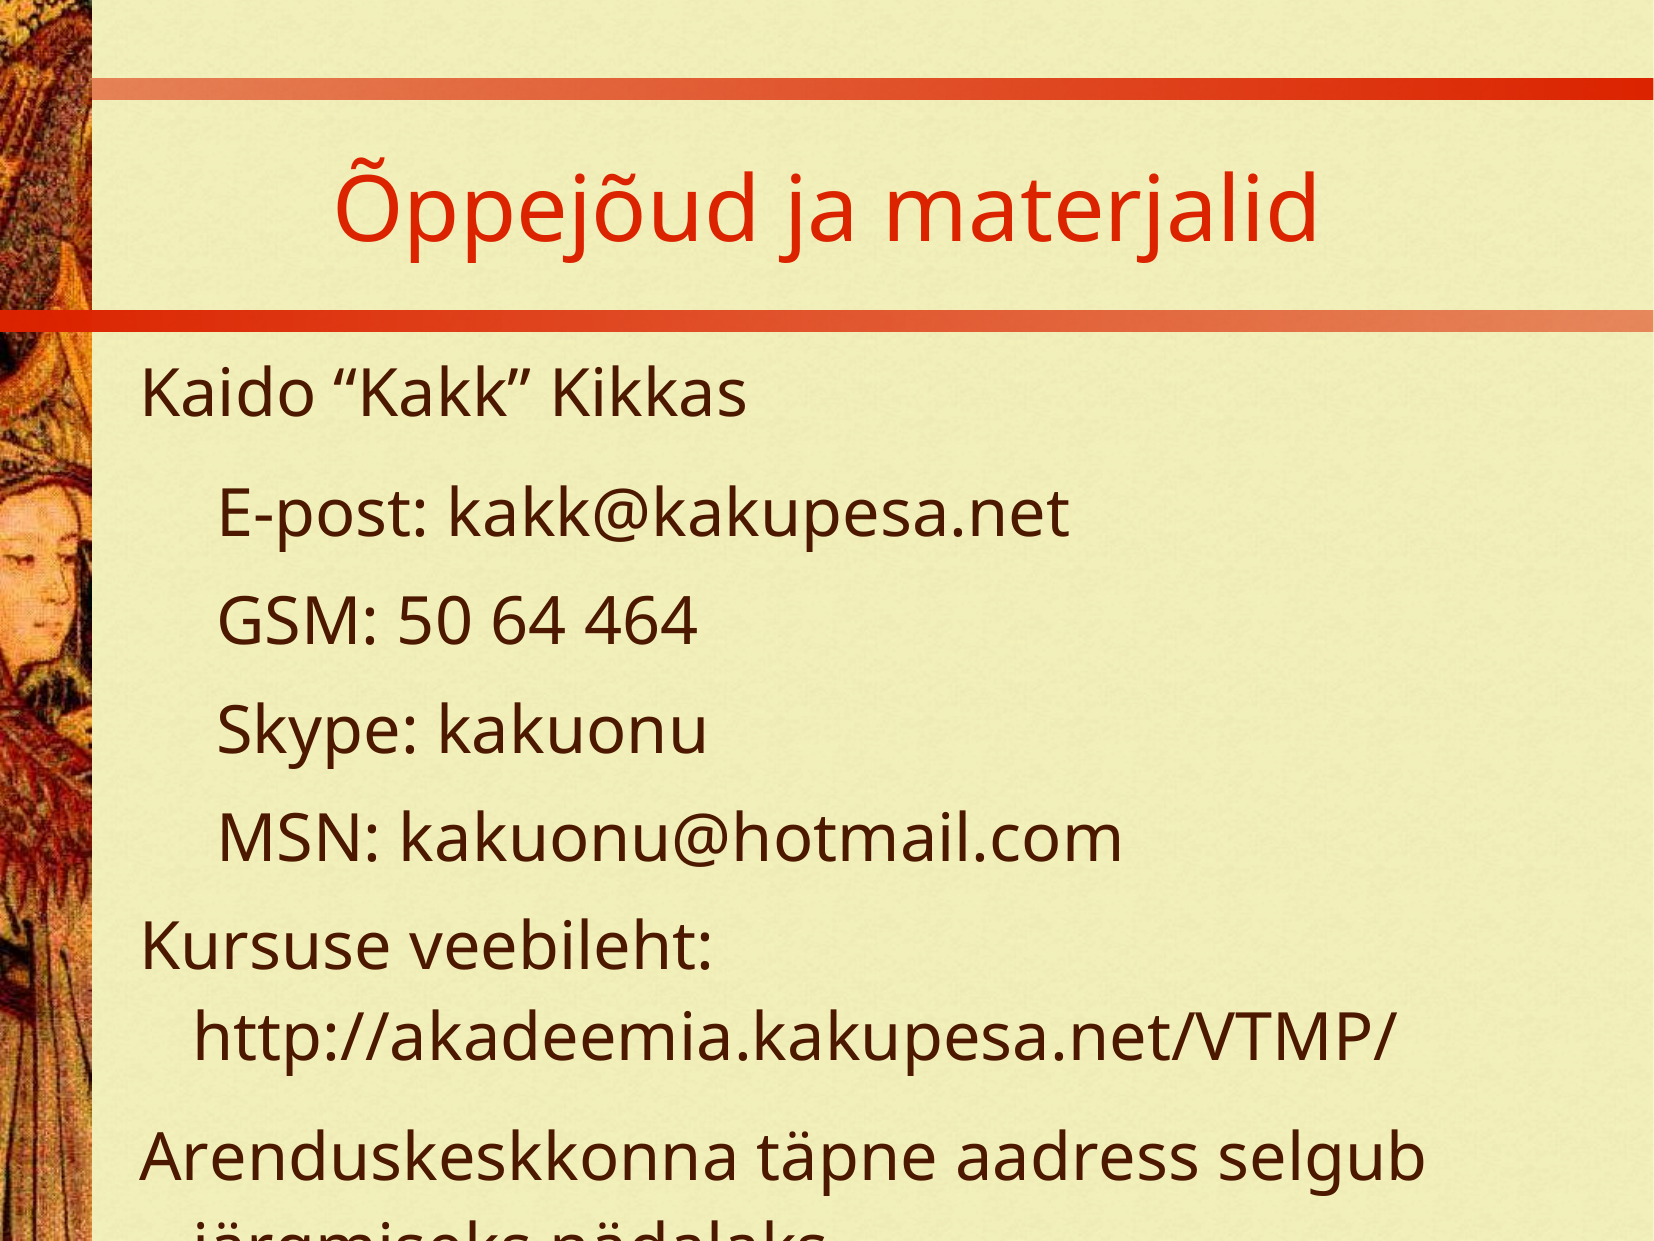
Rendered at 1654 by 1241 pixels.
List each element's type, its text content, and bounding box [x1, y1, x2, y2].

picture [0, 332, 1654, 1241]
title Õppejõud ja materjalid [121, 102, 1534, 311]
picture [0, 0, 1654, 310]
list Kaido “Kakk” Kikkas E-post: kakk@kakupesa.net GSM: 50 64 464 Skype: kakuonu MSN: kakuonu@hotmail.com Kursuse veebileht: http://akadeemia.kakupesa.net/VTMP/ Arenduskeskkonna täpne aadress selgub järgmiseks nädalaks [121, 344, 1534, 1127]
